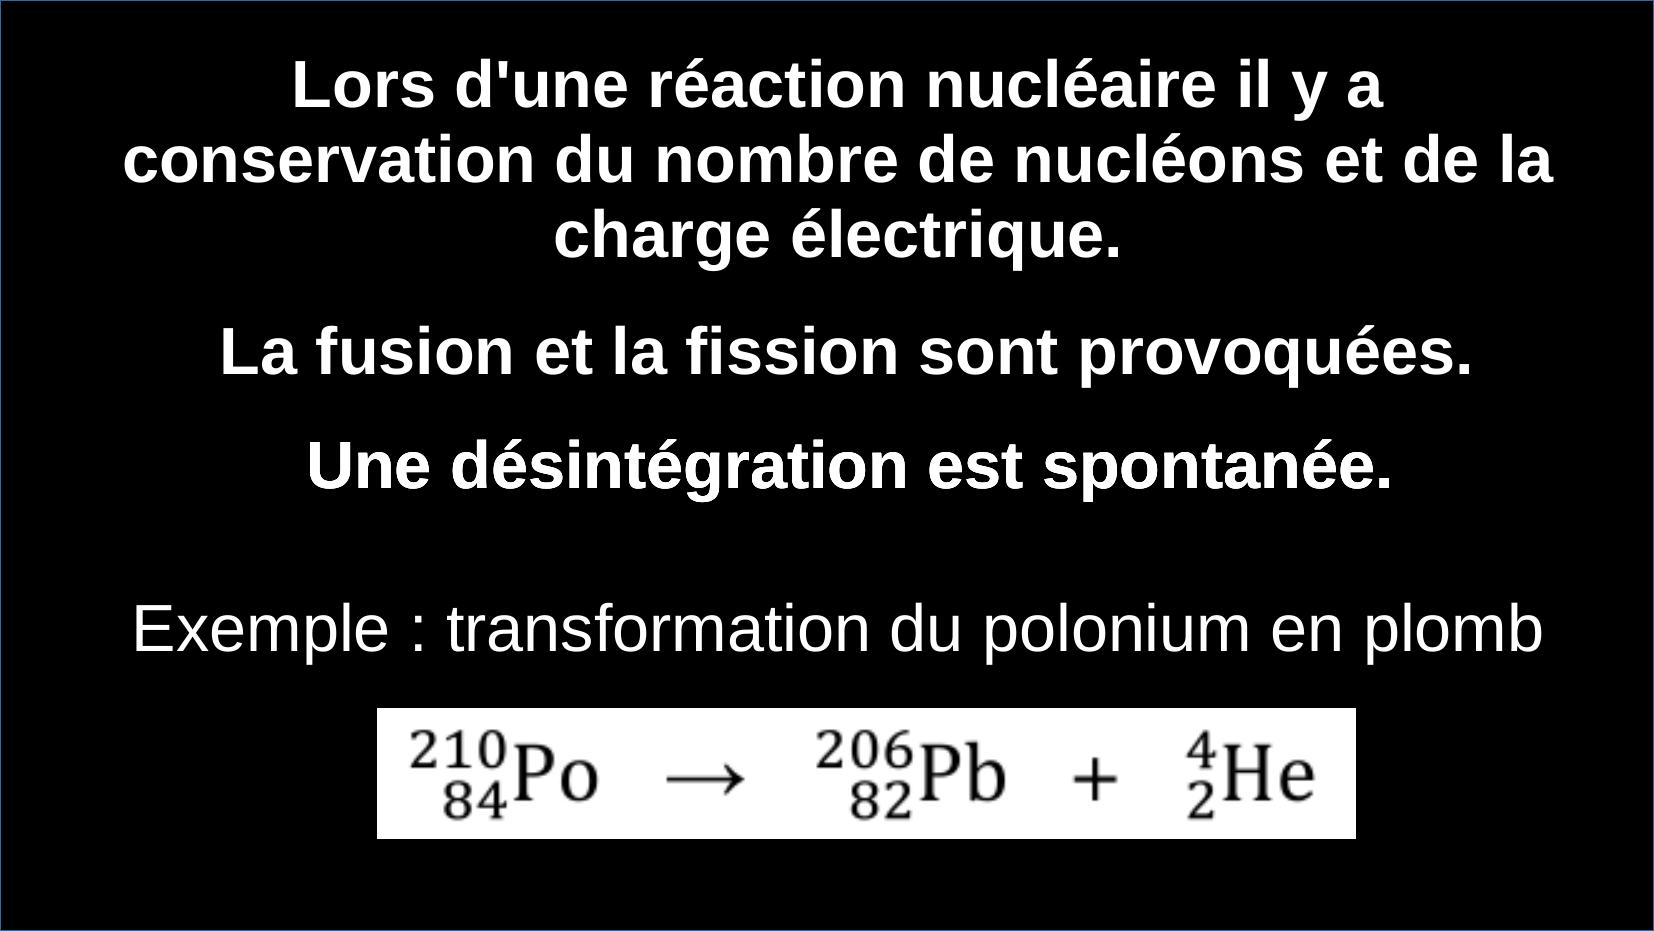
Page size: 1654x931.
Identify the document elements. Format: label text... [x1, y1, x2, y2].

title Lors d'une réaction nucléaire il y a conservation du nombre de nucléons et de la charge électrique. [88, 47, 1589, 272]
title La fusion et la fission sont provoquées. [135, 295, 1560, 400]
title Une désintégration est spontanée. [135, 400, 1565, 532]
picture [377, 708, 1356, 839]
title Exemple : transformation du polonium en plomb [94, 554, 1583, 769]
text_box [0, 0, 1654, 931]
